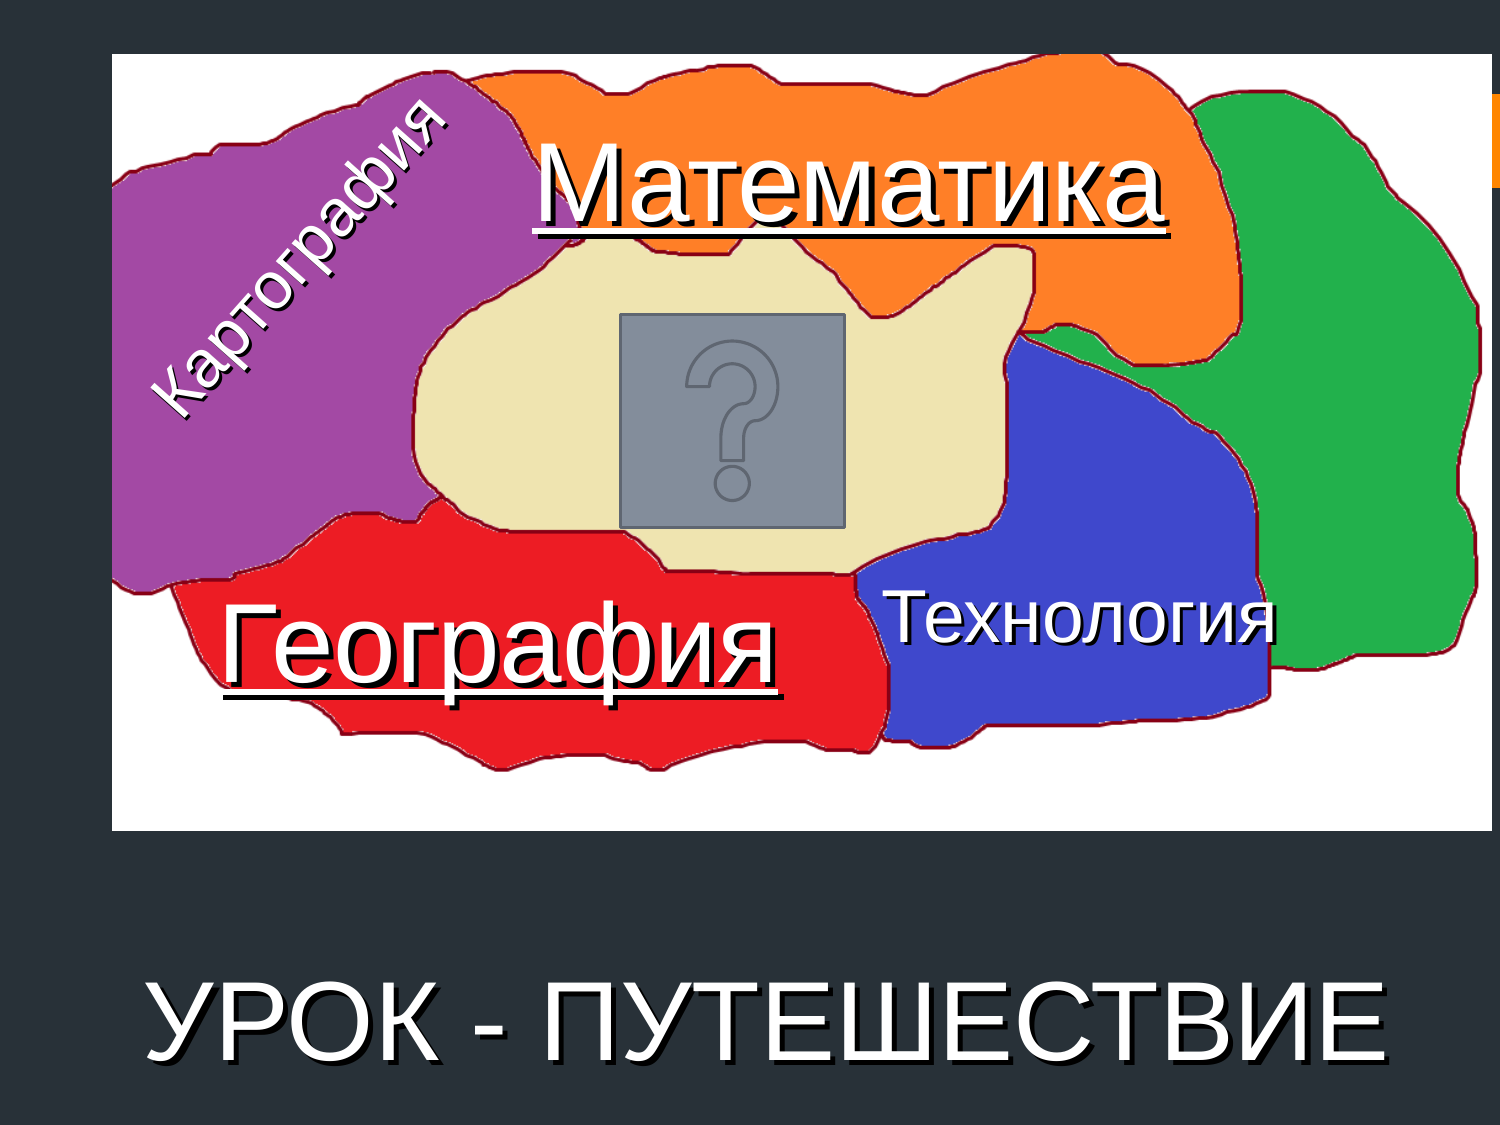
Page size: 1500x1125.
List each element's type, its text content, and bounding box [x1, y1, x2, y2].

picture [112, 54, 1492, 831]
text_box География [203, 562, 825, 713]
text_box Математика [517, 102, 1212, 252]
text_box [620, 314, 845, 528]
text_box УРОК - ПУТЕШЕСТВИЕ [128, 940, 1406, 1091]
text_box Технология [867, 560, 1293, 665]
text_box Картография [115, 58, 476, 448]
